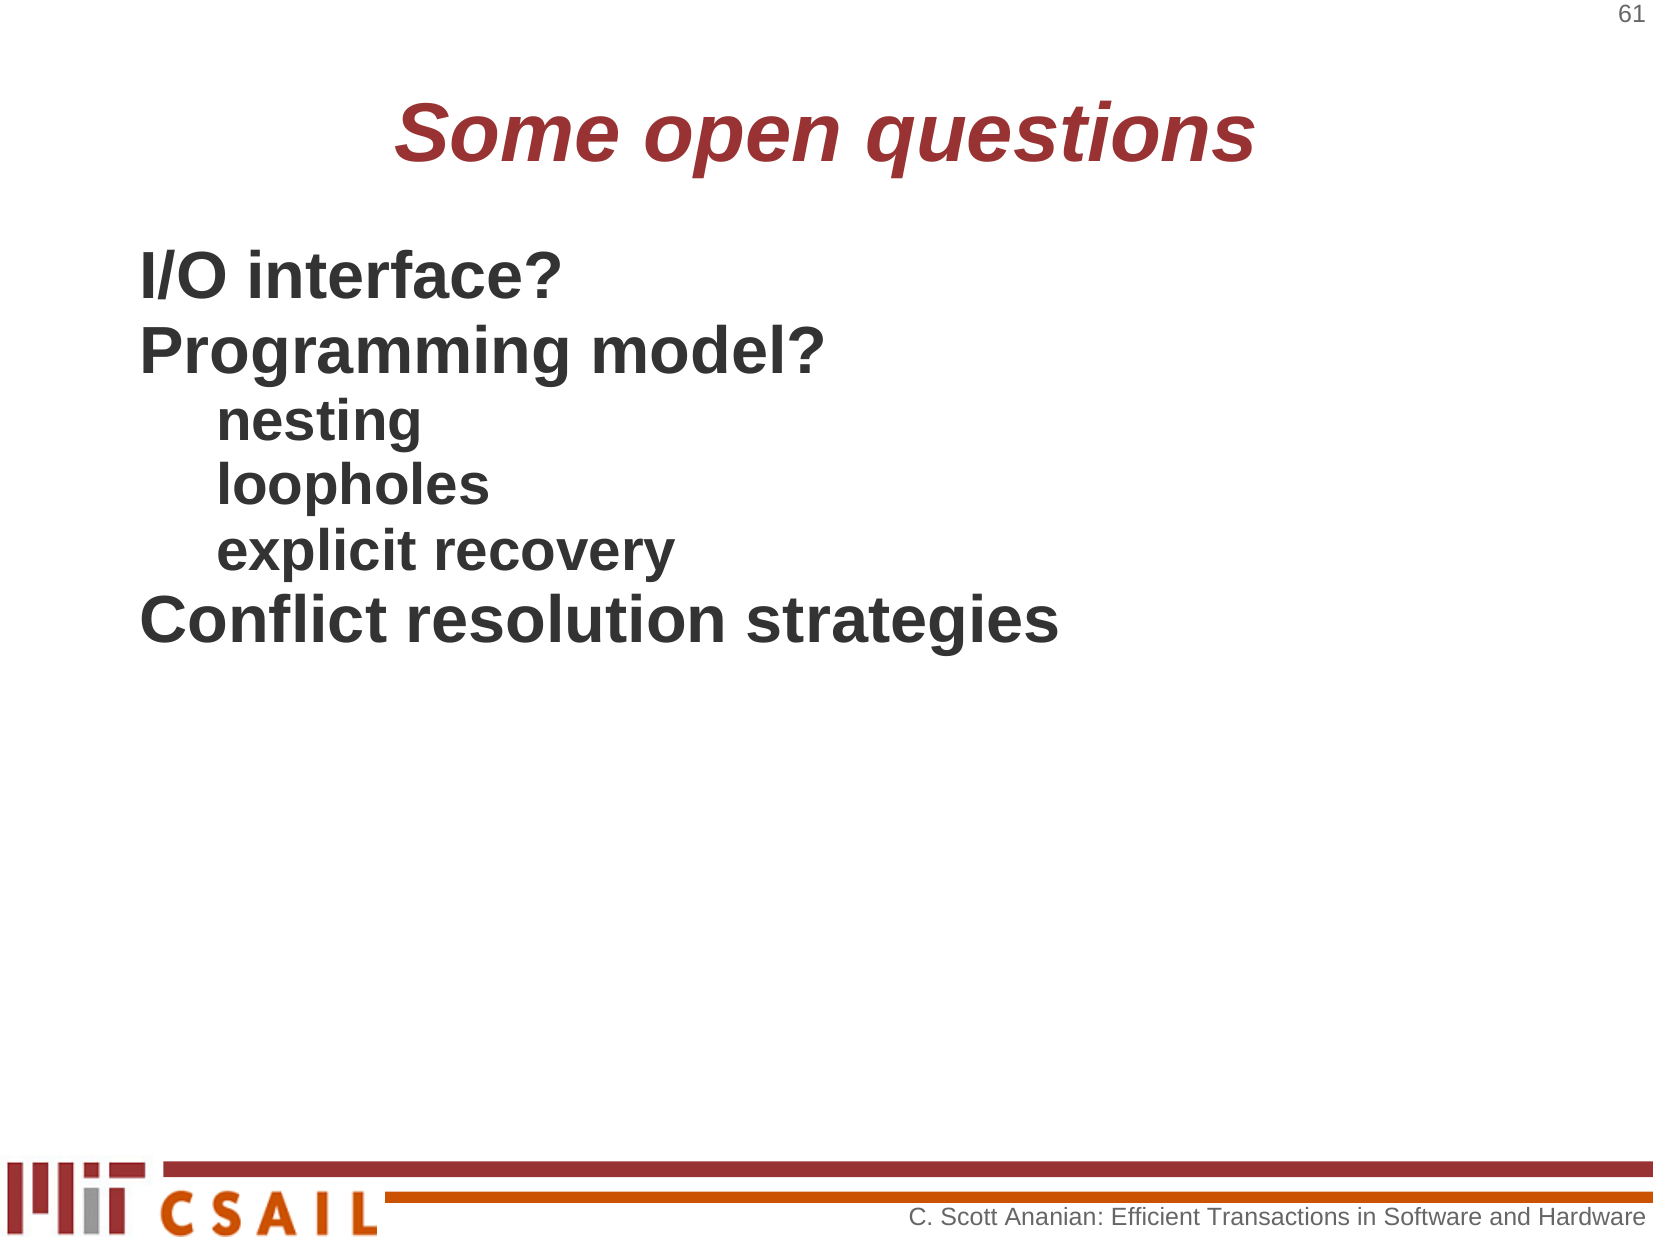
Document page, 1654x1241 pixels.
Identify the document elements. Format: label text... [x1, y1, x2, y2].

picture [0, 1155, 377, 1237]
title Some open questions [52, 28, 1601, 237]
list I/O interface? Programming model? nesting loopholes explicit recovery Conflict resolution strategies [121, 237, 1561, 658]
